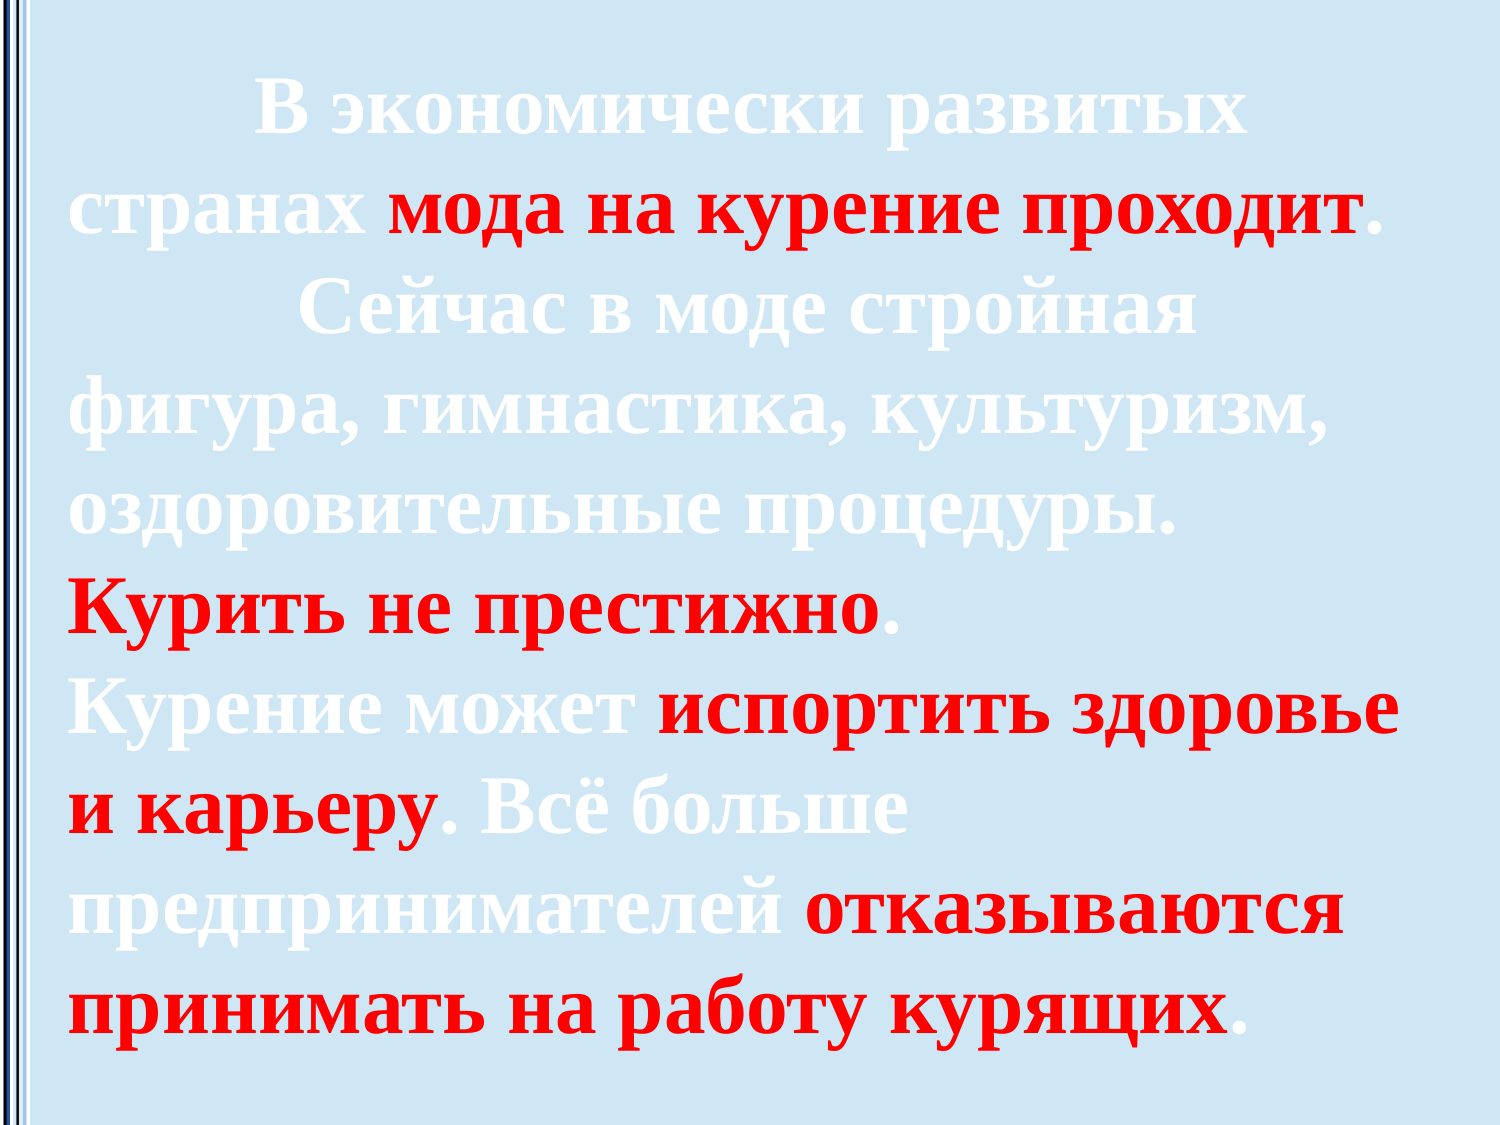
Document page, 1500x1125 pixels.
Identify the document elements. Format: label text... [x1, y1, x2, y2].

text_box В экономически развитых странах мода на курение проходит. Сейчас в моде стройная фигура, гимнастика, культуризм, оздоровительные процедуры. Курить не престижно. Курение может испортить здоровье и карьеру. Всё больше предпринимателей отказываются принимать на работу курящих. [53, 42, 1459, 1125]
